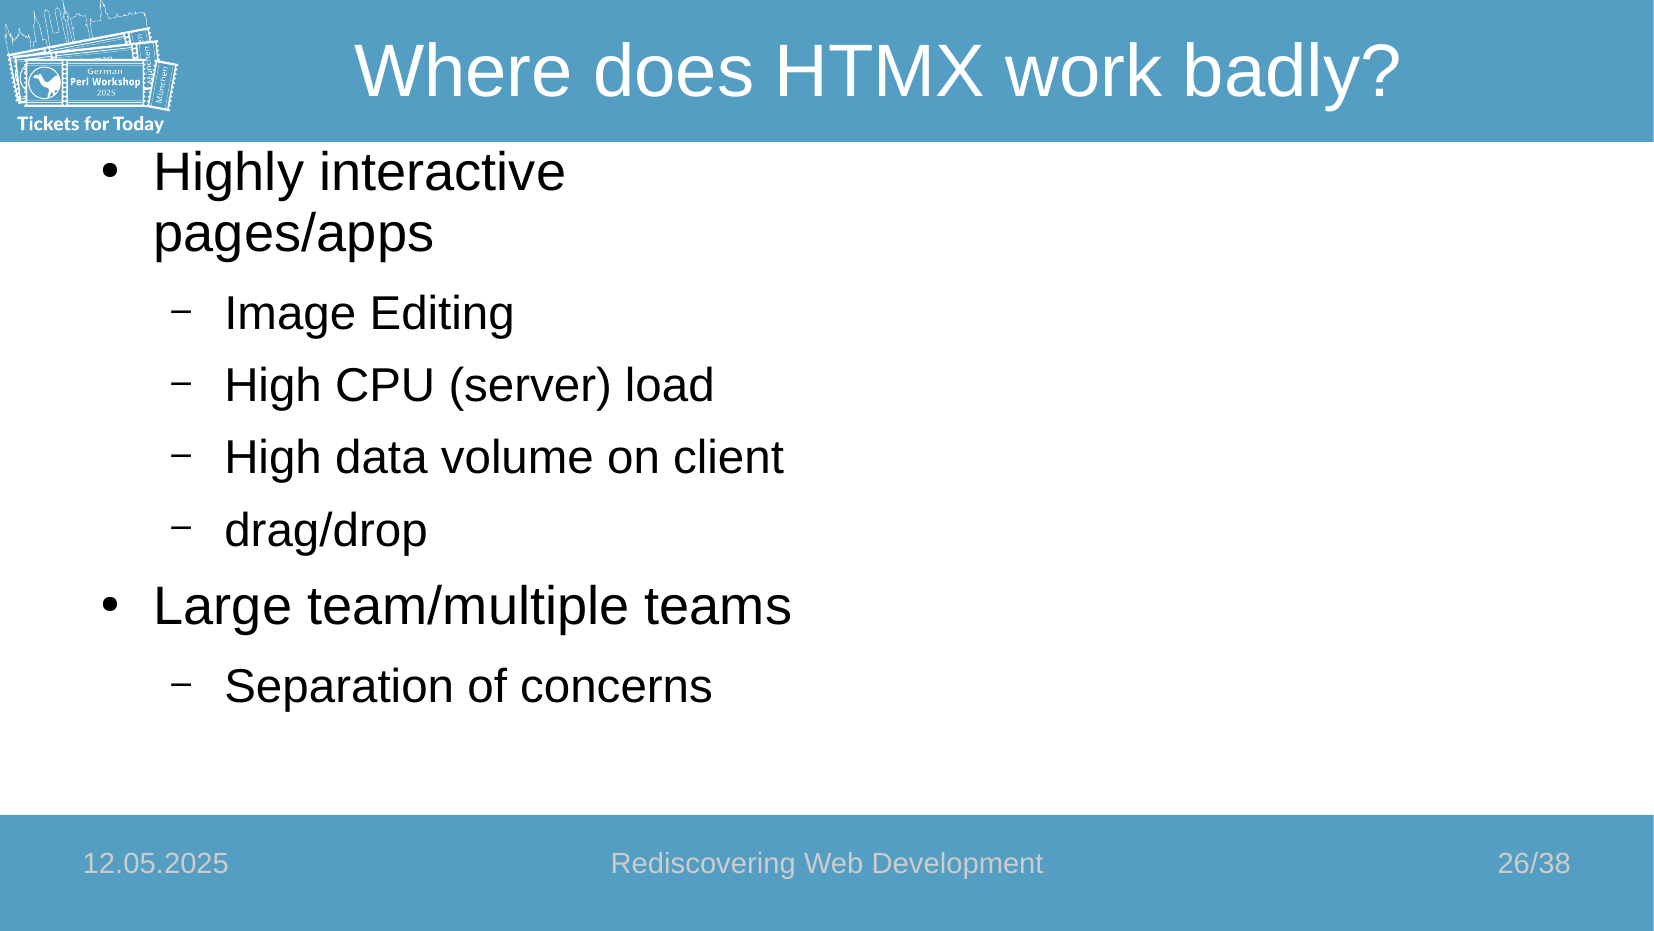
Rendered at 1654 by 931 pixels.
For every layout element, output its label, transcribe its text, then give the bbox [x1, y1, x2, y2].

list Highly interactive pages/apps Image Editing High CPU (server) load High data volume on client drag/drop Large team/multiple teams Separation of concerns [82, 141, 809, 815]
picture [3, 0, 180, 154]
title Where does HTMX work badly? [354, 5, 1654, 136]
